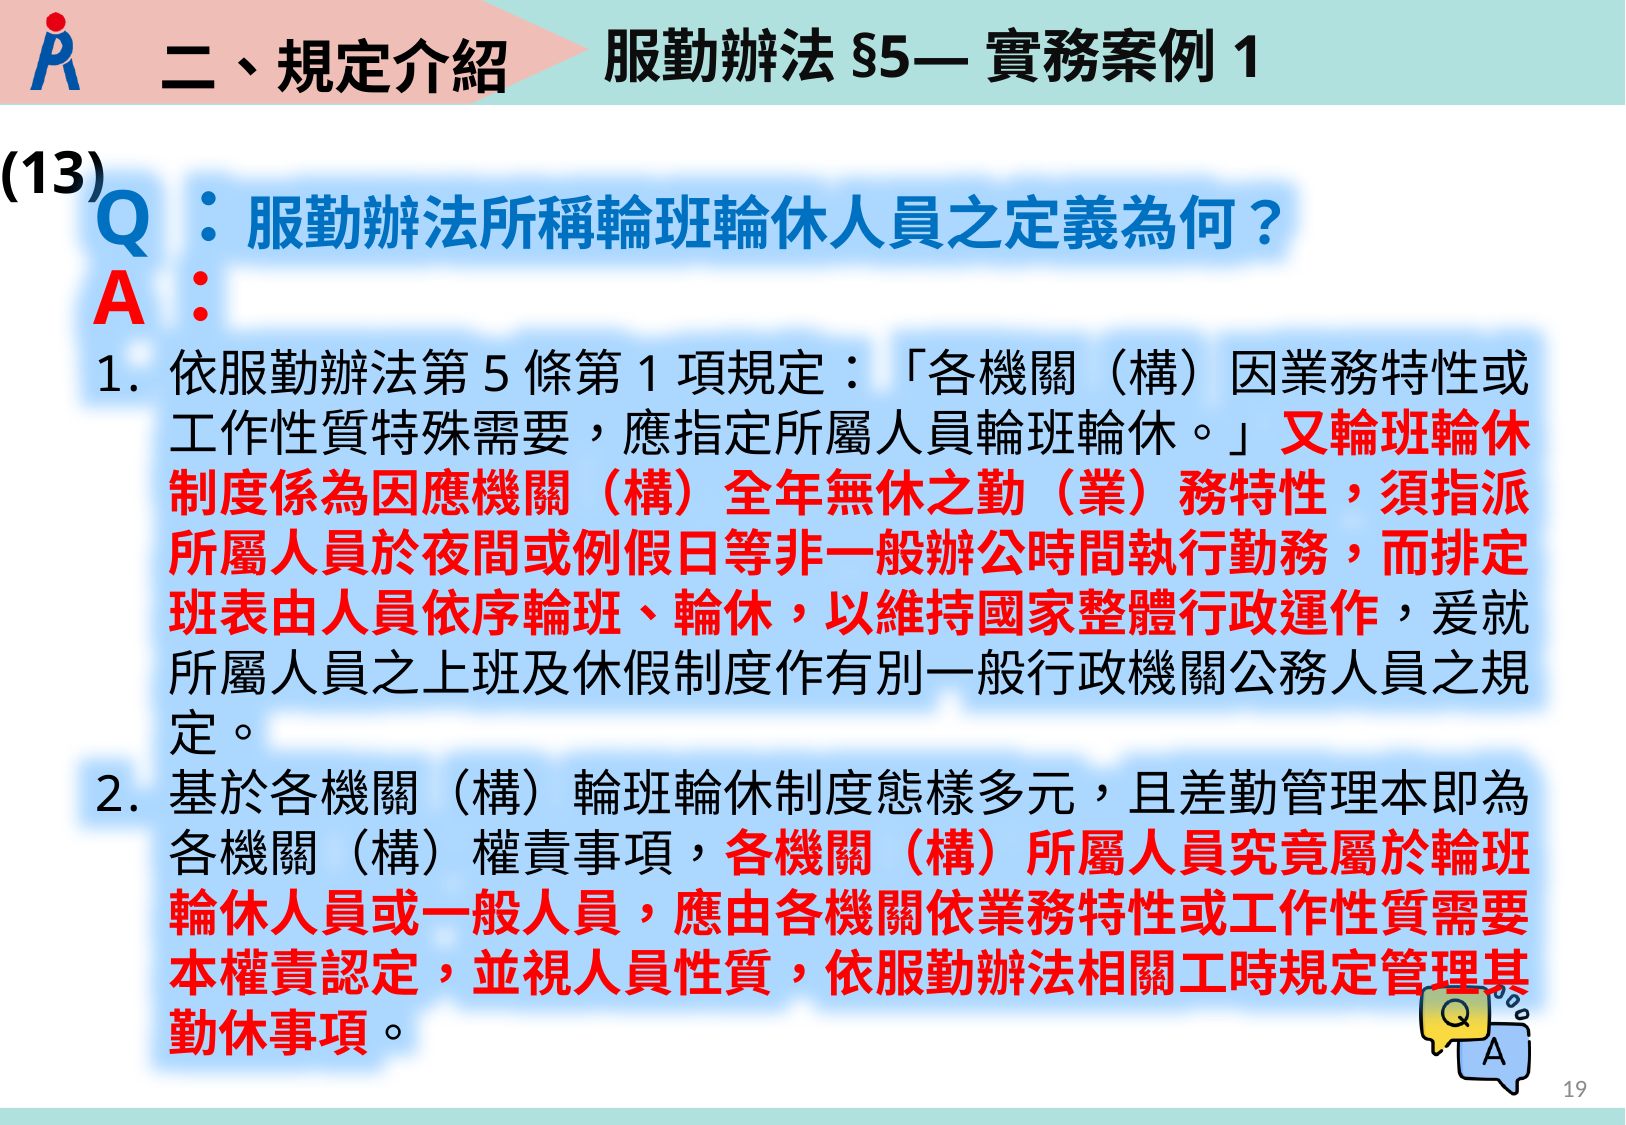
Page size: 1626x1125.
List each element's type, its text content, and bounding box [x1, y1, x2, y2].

text_box 服勤辦法§5—實務案例1 [588, 11, 1570, 97]
text_box [0, 1107, 1625, 1125]
text_box [0, 0, 1625, 105]
picture [1419, 1008, 1531, 1096]
text_box 二、規定介紹(13) [0, 0, 588, 104]
slide_number <編號> [1236, 1057, 1603, 1107]
text_box Q：服勤辦法所稱輪班輪休人員之定義為何？ A： 依服勤辦法第5條第1項規定：「各機關（構）因業務特性或工作性質特殊需要，應指定所屬人員輪班輪休。」又輪班輪休制度係為因應機關（構）全年無休之勤（業）務特性，須指派所屬人員於夜間或例假日等非一般辦公時間執行勤務，而排定班表由人員依序輪班、輪休，以維持國家整體行政運作，爰就所屬人員之上班及休假制度作有別一般行政機關公務人員之規定。 基於各機關（構）輪班輪休制度態樣多元，且差勤管理本即為各機關（構）權責事項，各機關（構）所屬人員究竟屬於輪班輪休人員或一般人員，應由各機關依業務特性或工作性質需要本權責認定，並視人員性質，依服勤辦法相關工時規定管理其勤休事項。 [78, 172, 1546, 1008]
picture [30, 12, 80, 90]
